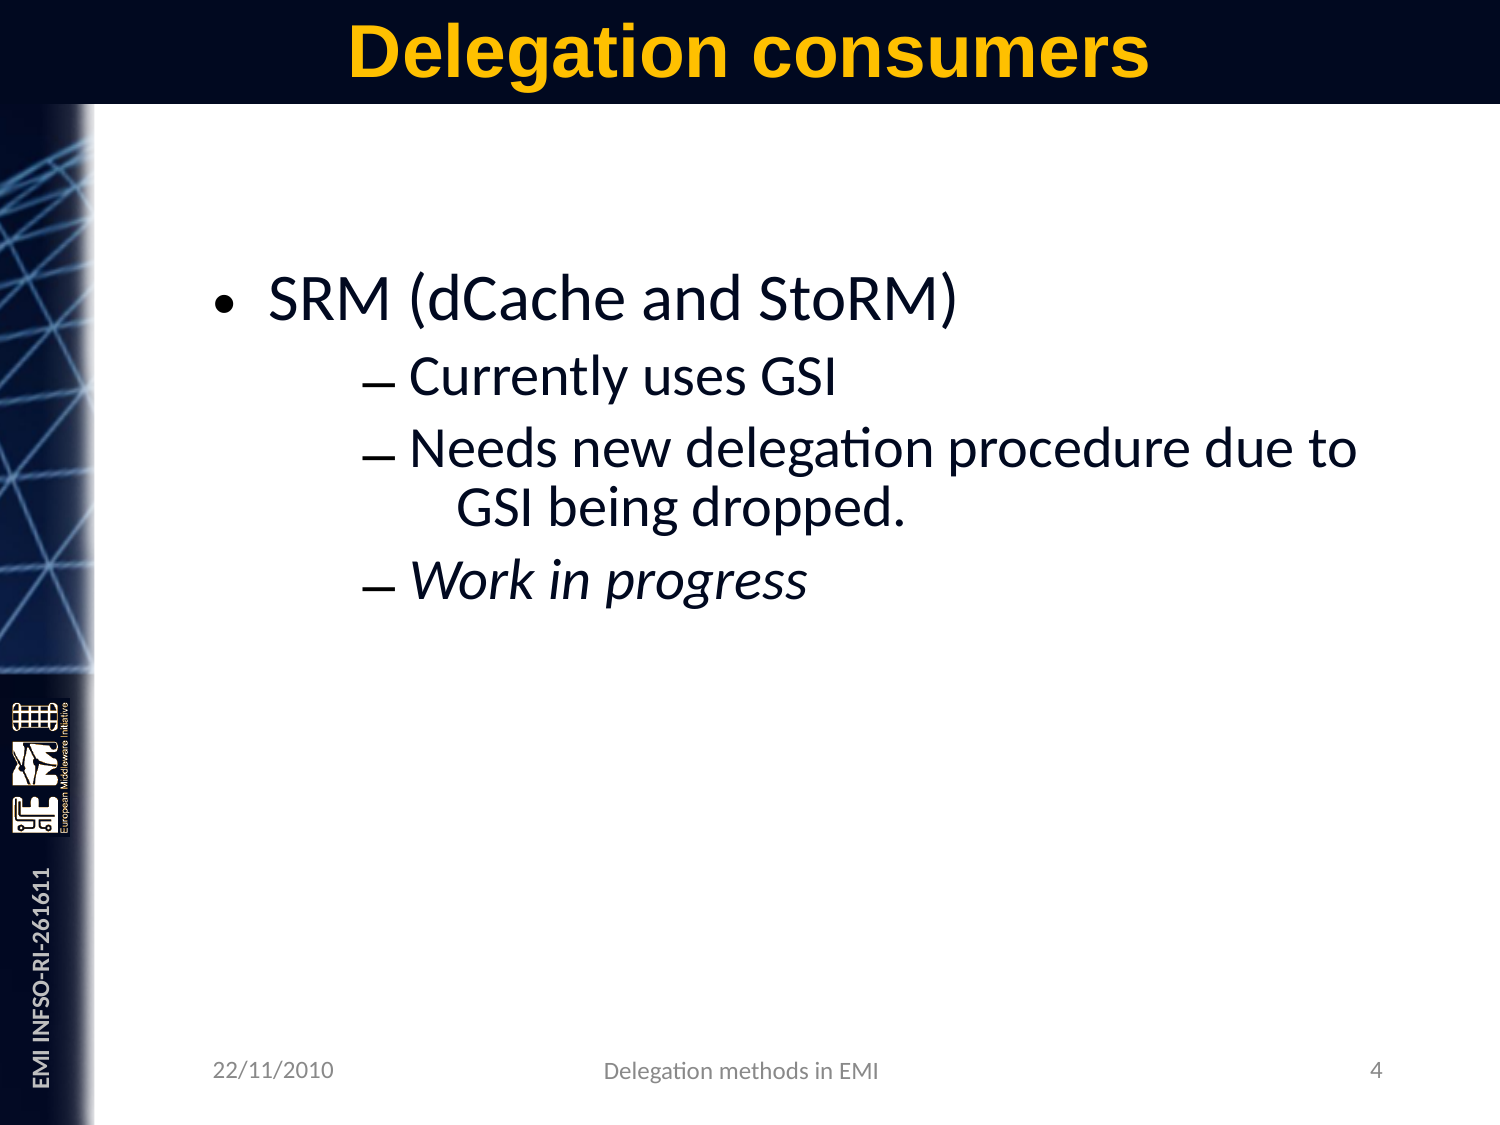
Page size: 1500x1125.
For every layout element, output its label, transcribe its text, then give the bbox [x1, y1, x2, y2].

title Delegation consumers [0, 0, 1500, 104]
list SRM (dCache and StoRM) Currently uses GSI Needs new delegation procedure due to GSI being dropped. Work in progress [197, 262, 1426, 1005]
picture [0, 104, 106, 1125]
text_box <number> [1354, 1042, 1424, 1103]
